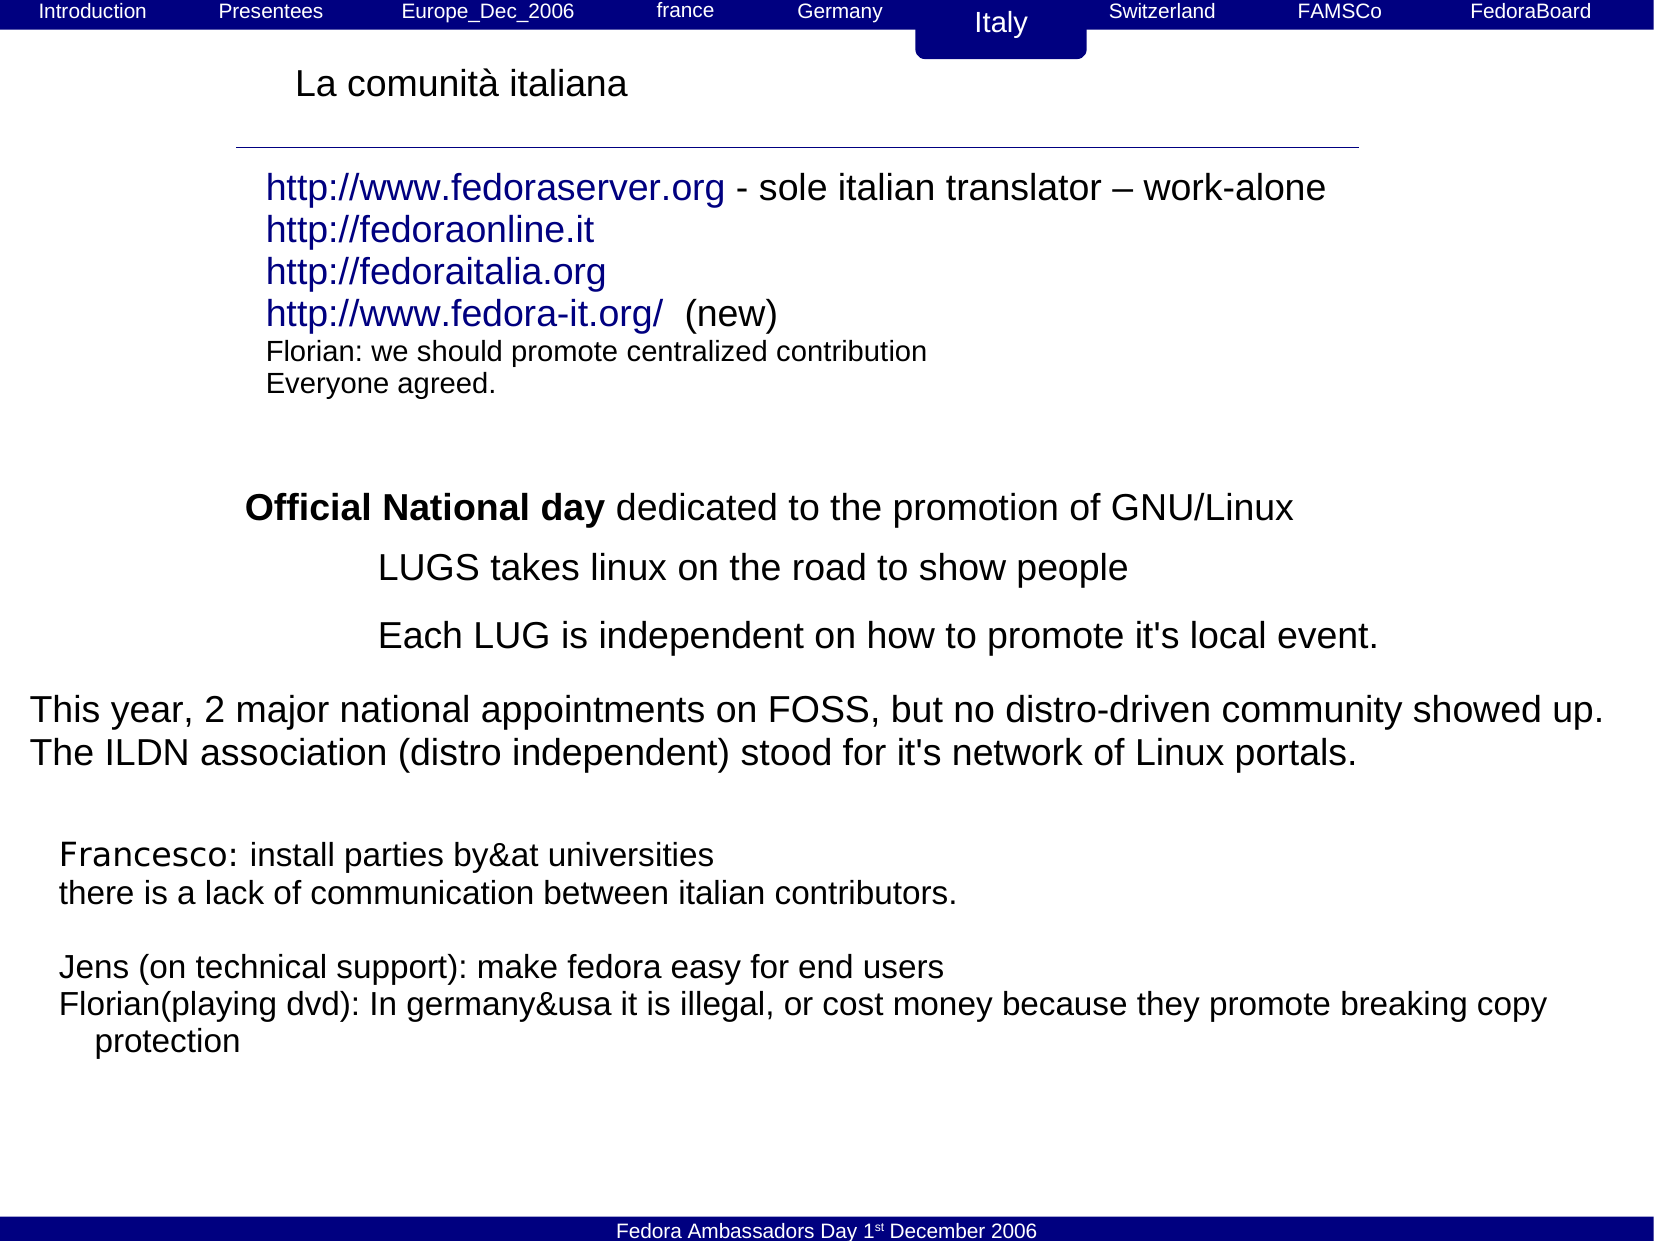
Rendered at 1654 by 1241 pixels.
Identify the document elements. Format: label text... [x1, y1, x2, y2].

text_box http://www.fedoraserver.org - sole italian translator – work-alone http://fedoraonline.it http://fedoraitalia.org http://www.fedora-it.org/ (new) Florian: we should promote centralized contribution Everyone agreed. [265, 166, 1388, 477]
text_box This year, 2 major national appointments on FOSS, but no distro-driven community showed up. The ILDN association (distro independent) stood for it's network of Linux portals. [29, 688, 1625, 801]
text_box [915, 0, 1087, 60]
text_box La comunità italiana [295, 62, 628, 119]
text_box Each LUG is independent on how to promote it's local event. [377, 614, 1501, 671]
text_box Francesco: install parties by&at universities there is a lack of communication between italian contributors. Jens (on technical support): make fedora easy for end users Florian(playing dvd): In germany&usa it is illegal, or cost money because they promote breaking copy protection [59, 835, 1625, 1133]
text_box LUGS takes linux on the road to show people [377, 546, 1130, 603]
text_box Official National day dedicated to the promotion of GNU/Linux [244, 486, 1323, 544]
text_box Italy [974, 5, 1028, 50]
